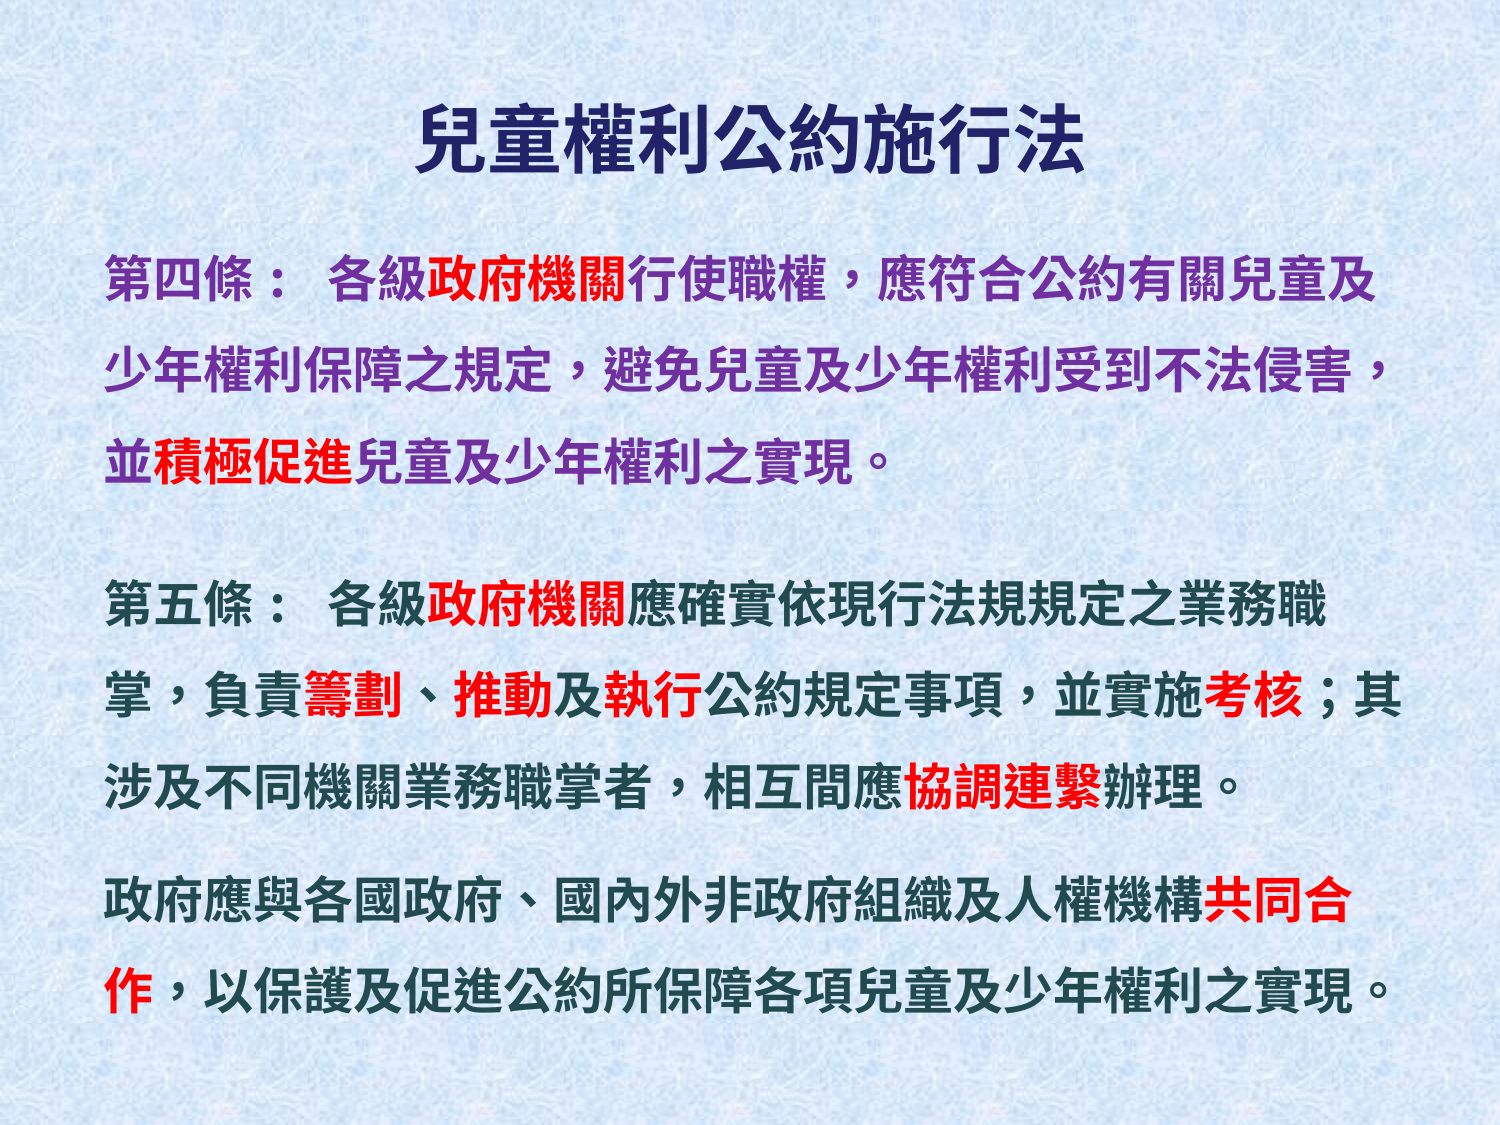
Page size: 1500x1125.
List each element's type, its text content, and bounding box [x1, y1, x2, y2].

title 兒童權利公約施行法 [74, 96, 1425, 180]
list 第四條: 各級政府機關行使職權，應符合公約有關兒童及少年權利保障之規定，避免兒童及少年權利受到不法侵害，並積極促進兒童及少年權利之實現。 第五條: 各級政府機關應確實依現行法規規定之業務職掌，負責籌劃、推動及執行公約規定事項，並實施考核；其涉及不同機關業務職掌者，相互間應協調連繫辦理。 政府應與各國政府、國內外非政府組織及人權機構共同合作，以保護及促進公約所保障各項兒童及少年權利之實現。 [88, 208, 1424, 951]
picture [0, 0, 1500, 1125]
